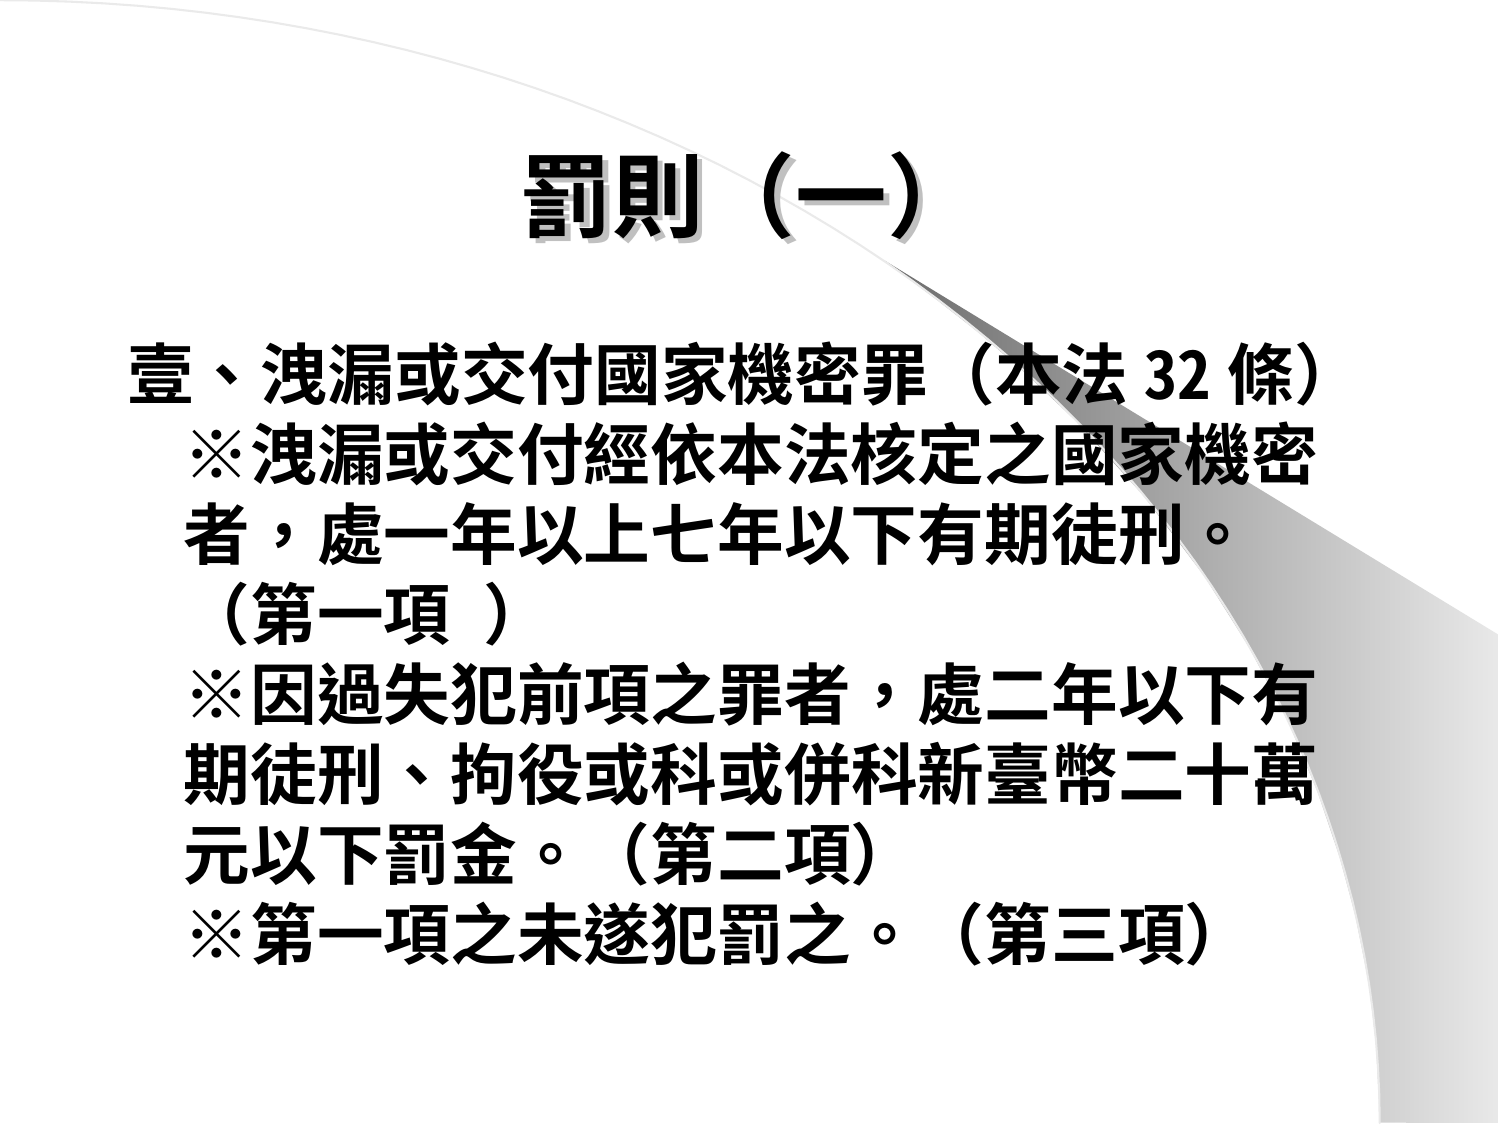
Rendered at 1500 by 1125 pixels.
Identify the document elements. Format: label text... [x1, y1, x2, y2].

title 罰則（一） [112, 99, 1388, 288]
list 壹、洩漏或交付國家機密罪（本法32條）※洩漏或交付經依本法核定之國家機密者，處一年以上七年以下有期徒刑。（第一項 ） ※因過失犯前項之罪者，處二年以下有期徒刑、拘役或科或併科新臺幣二十萬元以下罰金。（第二項） ※第一項之未遂犯罰之。（第三項） [112, 324, 1388, 1050]
